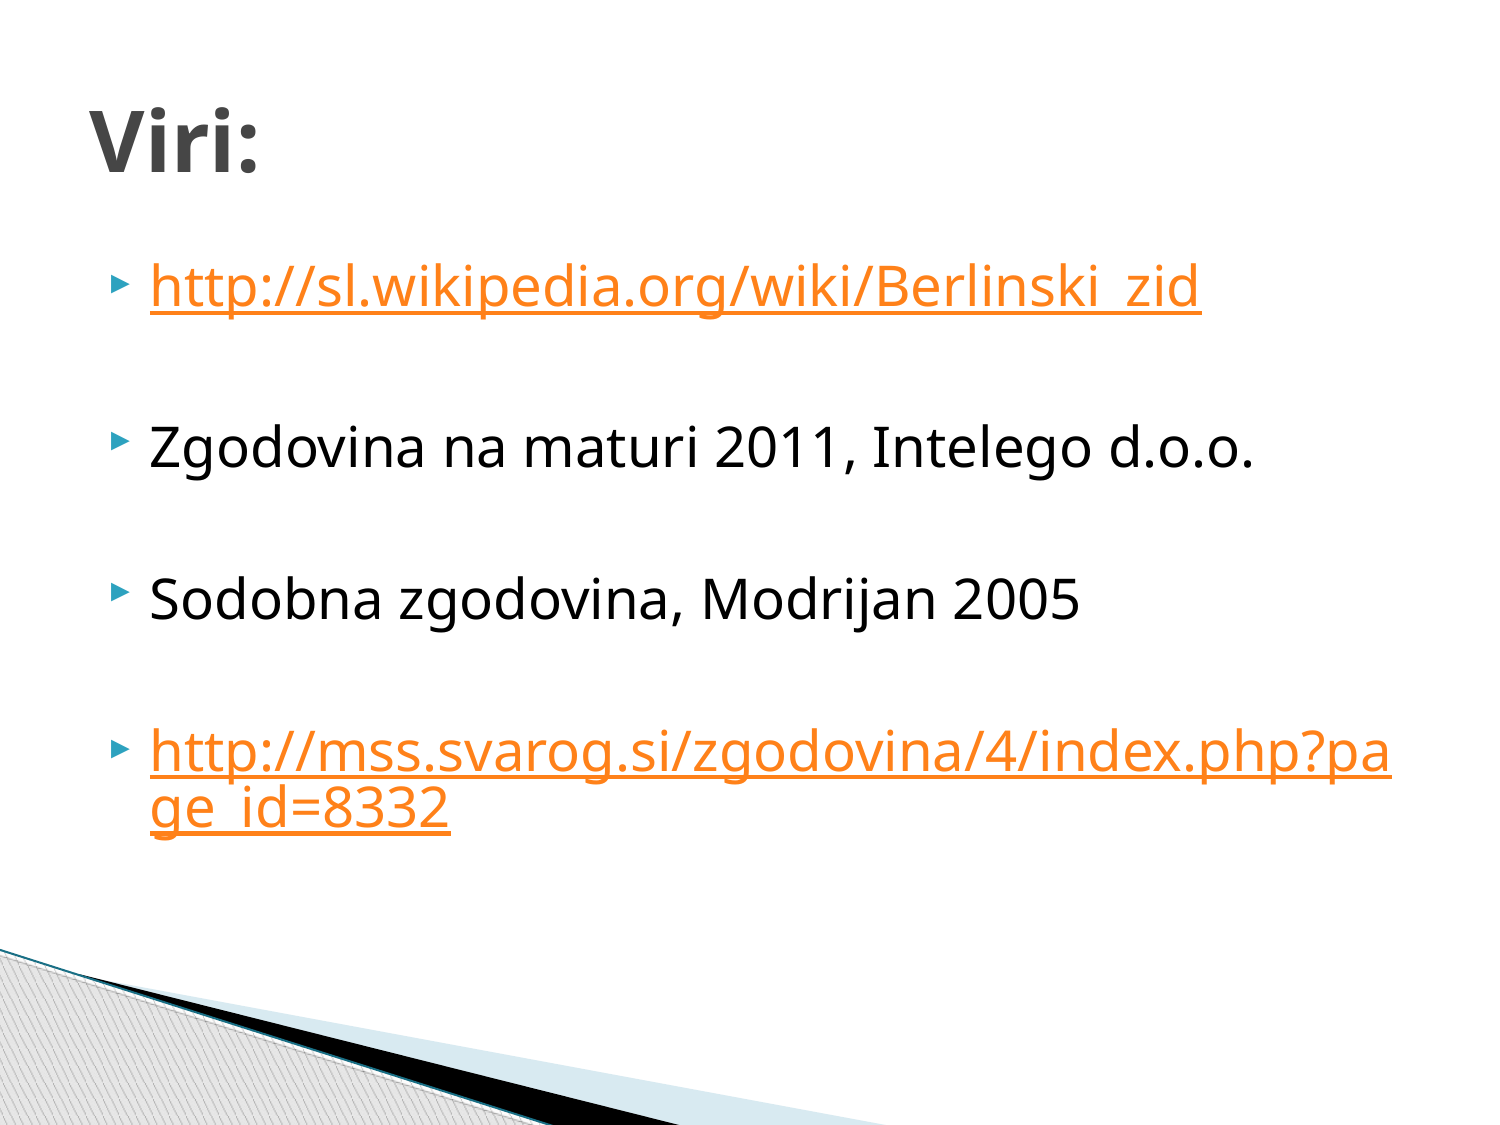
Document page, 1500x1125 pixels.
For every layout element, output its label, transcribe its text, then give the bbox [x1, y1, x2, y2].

list http://sl.wikipedia.org/wiki/Berlinski_zid Zgodovina na maturi 2011, Intelego d.o.o. Sodobna zgodovina, Modrijan 2005 http://mss.svarog.si/zgodovina/4/index.php?page_id=8332 [75, 242, 1425, 986]
title Viri: [75, 45, 1425, 233]
